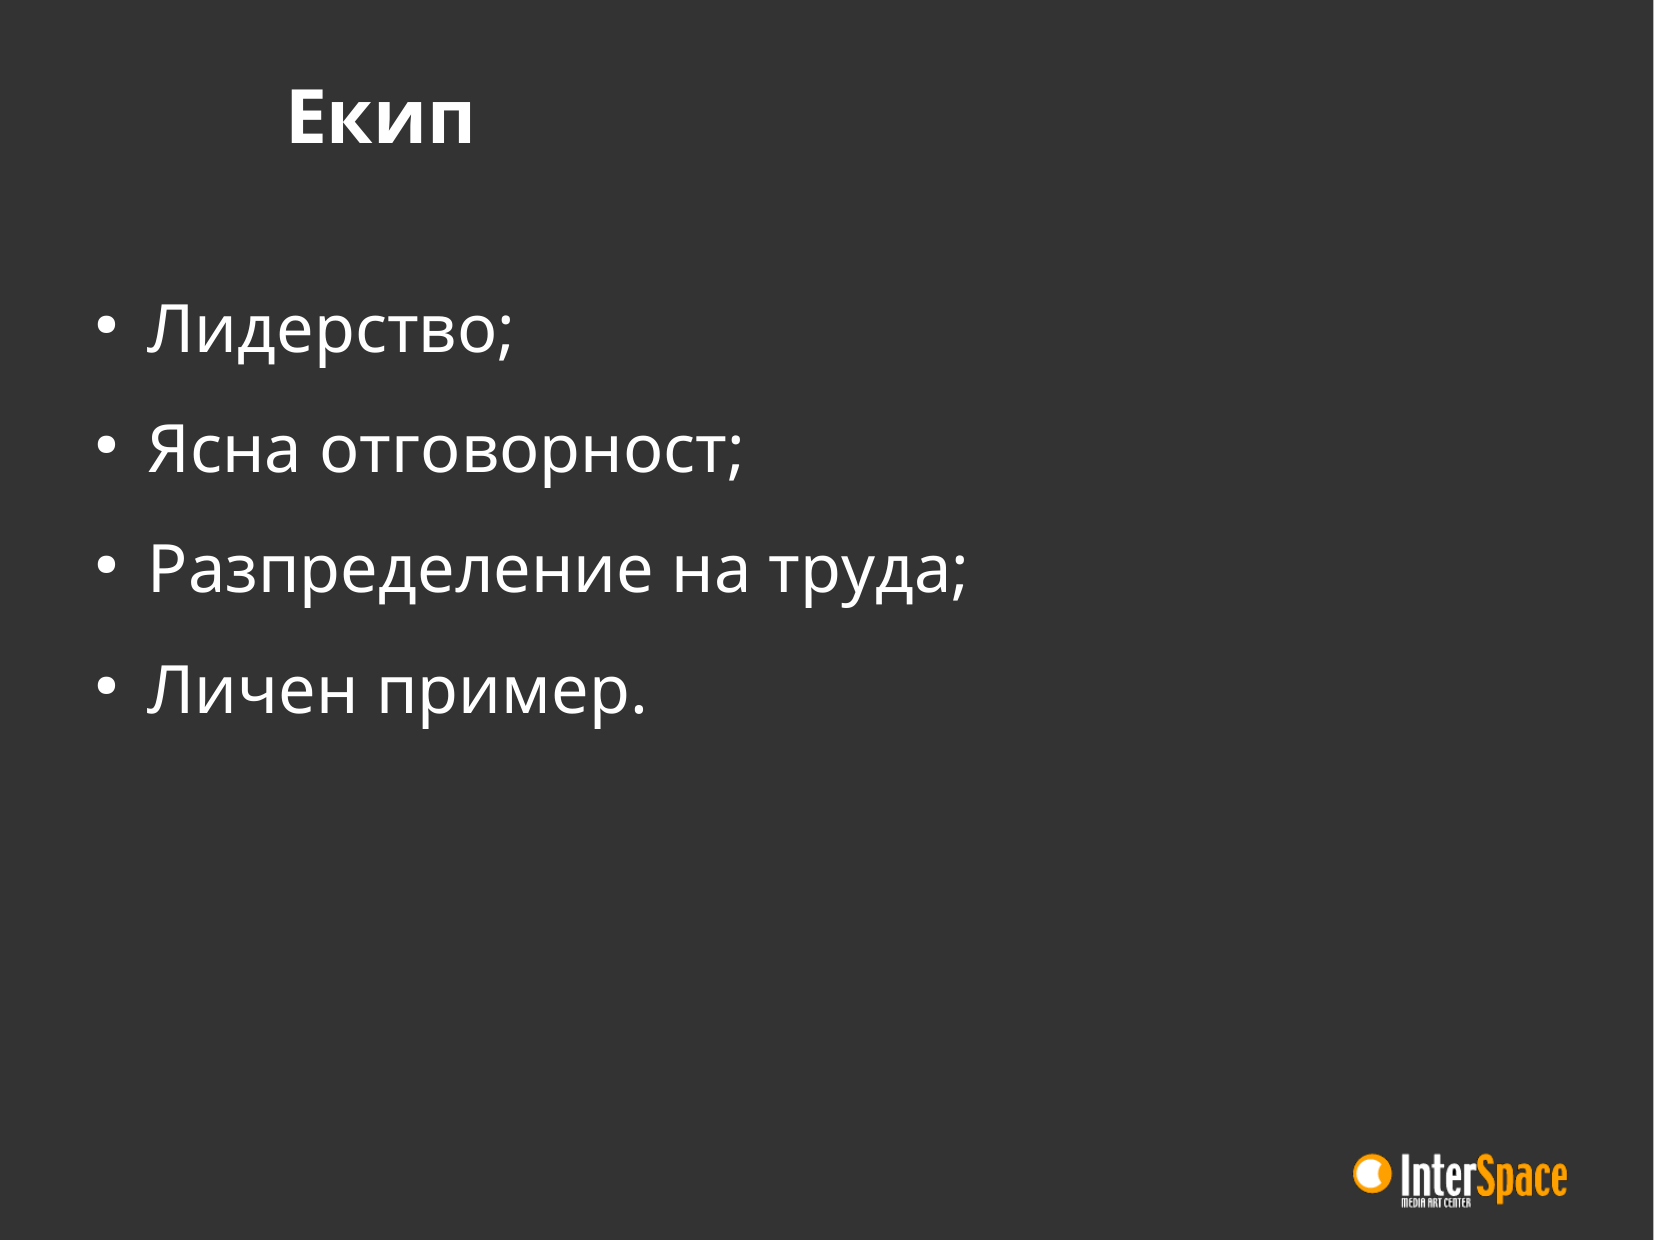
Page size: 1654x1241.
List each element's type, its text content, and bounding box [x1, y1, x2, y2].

title Екип [0, 72, 1654, 157]
list Лидерство; Ясна отговорност; Разпределение на труда; Личен пример. [59, 280, 1577, 1241]
